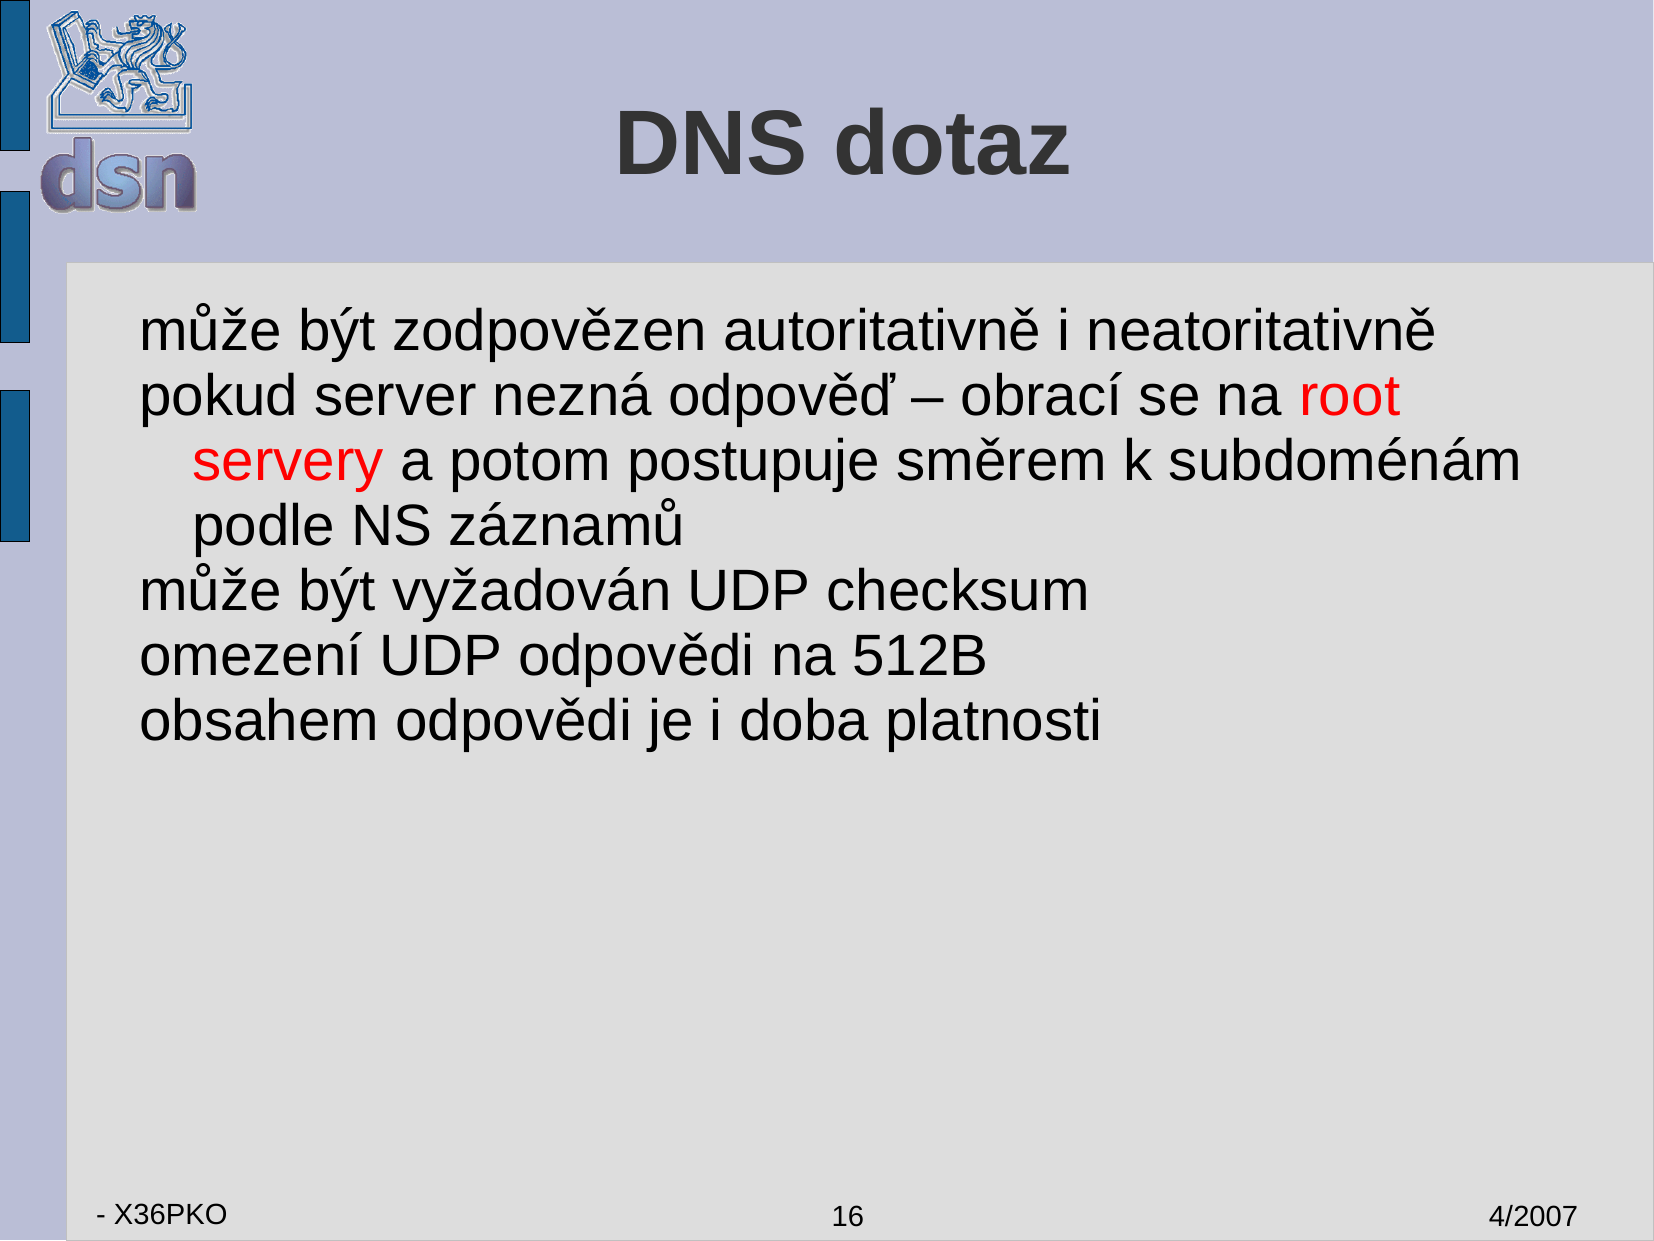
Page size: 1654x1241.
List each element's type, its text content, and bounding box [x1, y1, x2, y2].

picture [10, 10, 223, 230]
list může být zodpovězen autoritativně i neatoritativně pokud server nezná odpověď – obrací se na root servery a potom postupuje směrem k subdoménám podle NS záznamů může být vyžadován UDP checksum omezení UDP odpovědi na 512B obsahem odpovědi je i doba platnosti [121, 297, 1534, 1126]
title DNS dotaz [210, 39, 1478, 247]
